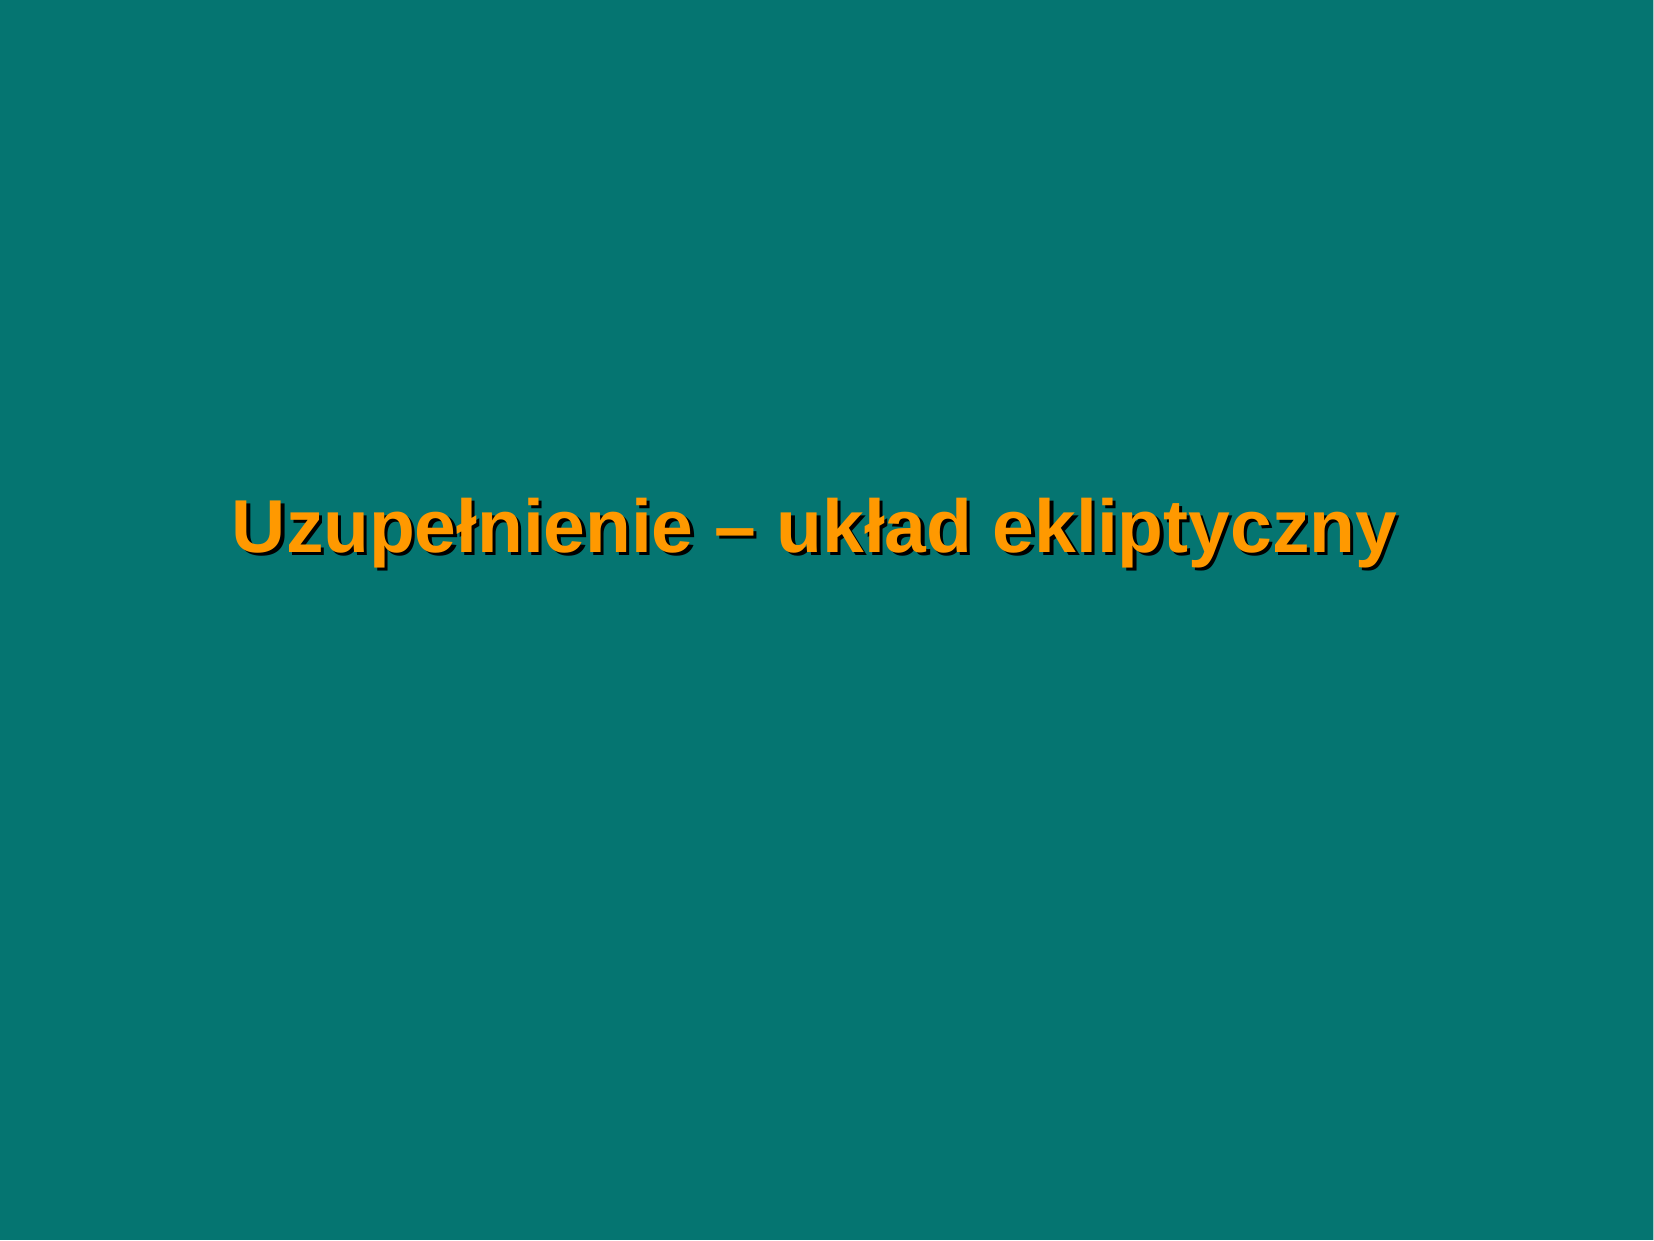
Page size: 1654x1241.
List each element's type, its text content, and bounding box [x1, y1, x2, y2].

title Uzupełnienie – układ ekliptyczny [70, 422, 1559, 631]
